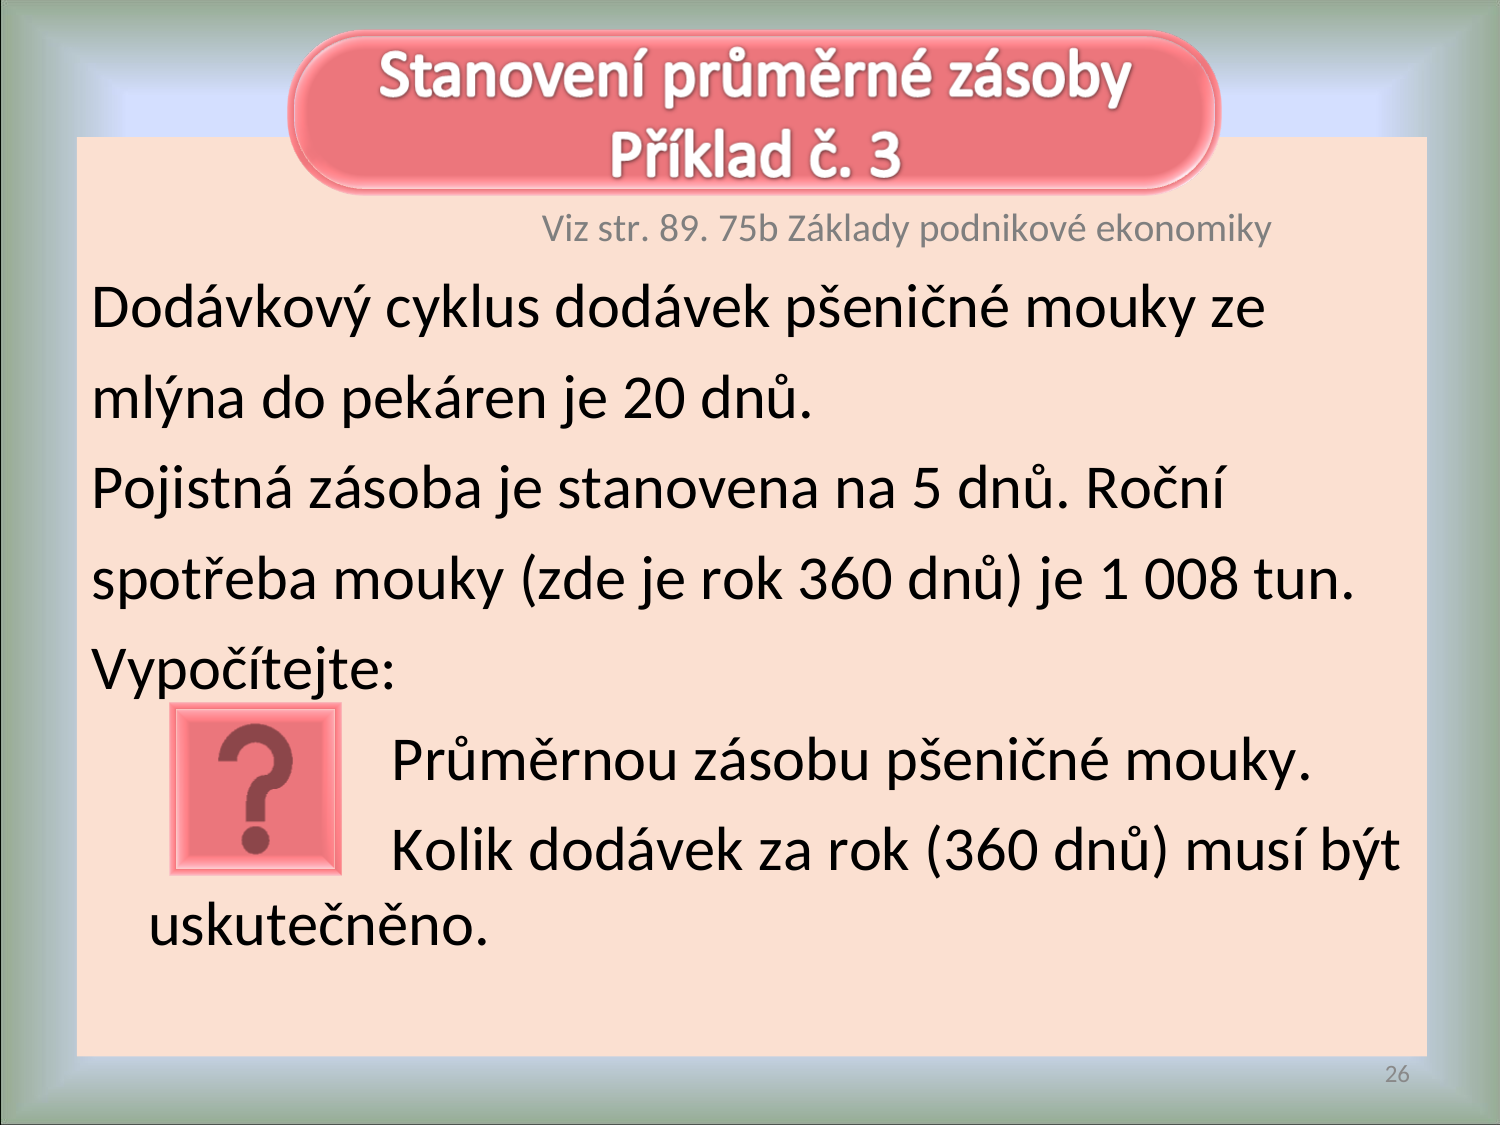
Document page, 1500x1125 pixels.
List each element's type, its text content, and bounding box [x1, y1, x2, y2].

text_box <číslo> [1074, 1042, 1426, 1103]
picture [0, 0, 1500, 1125]
list Viz str. 89. 75b Základy podnikové ekonomiky Dodávkový cyklus dodávek pšeničné mouky ze mlýna do pekáren je 20 dnů. Pojistná zásoba je stanovena na 5 dnů. Roční spotřeba mouky (zde je rok 360 dnů) je 1 008 tun. Vypočítejte: Průměrnou zásobu pšeničné mouky. Kolik dodávek za rok (360 dnů) musí být uskutečněno. [76, 137, 1427, 1057]
